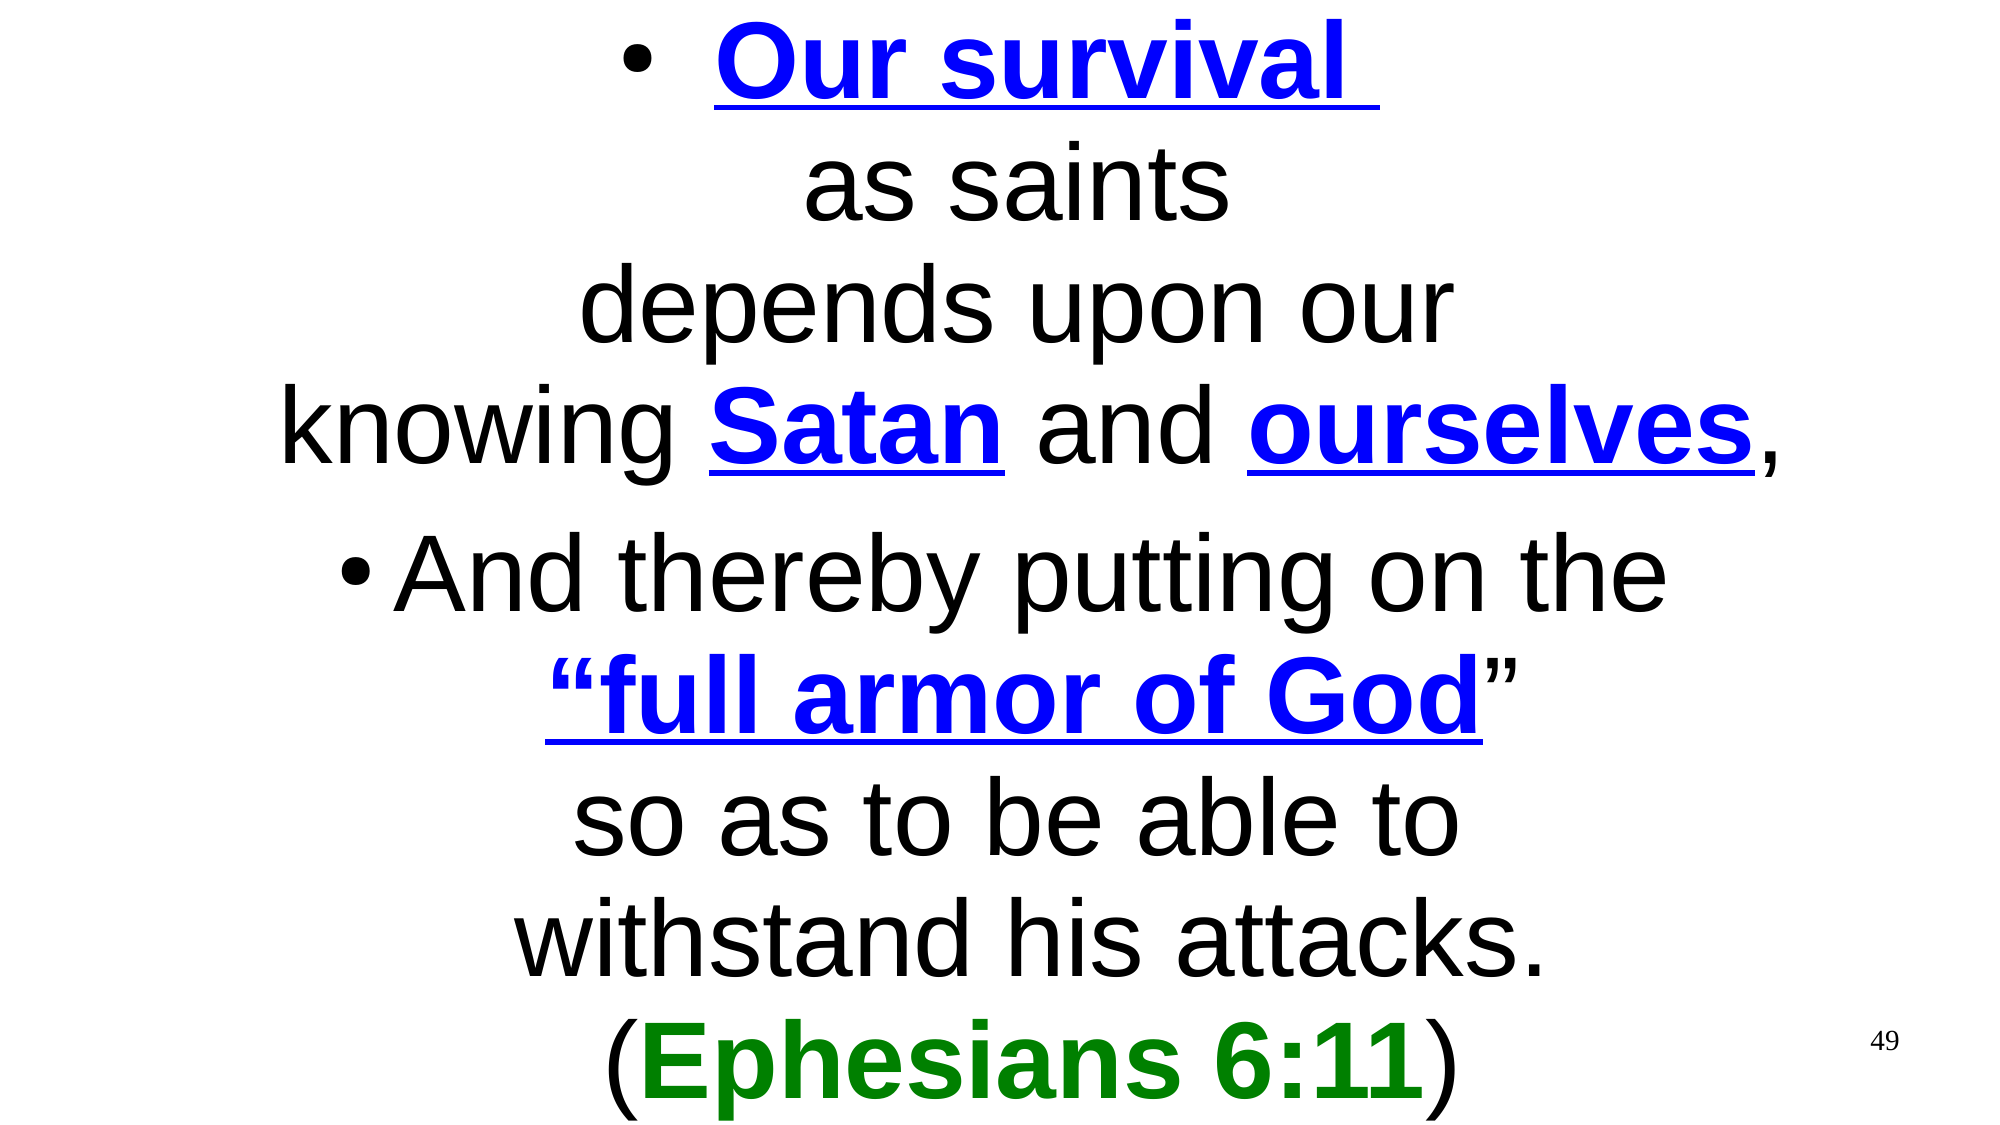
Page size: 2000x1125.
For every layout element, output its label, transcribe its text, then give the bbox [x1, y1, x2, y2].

list Our survival as saints depends upon our knowing Satan and ourselves, And thereby putting on the “full armor of God” so as to be able to withstand his attacks. (Ephesians 6:11) [0, 0, 1996, 1123]
